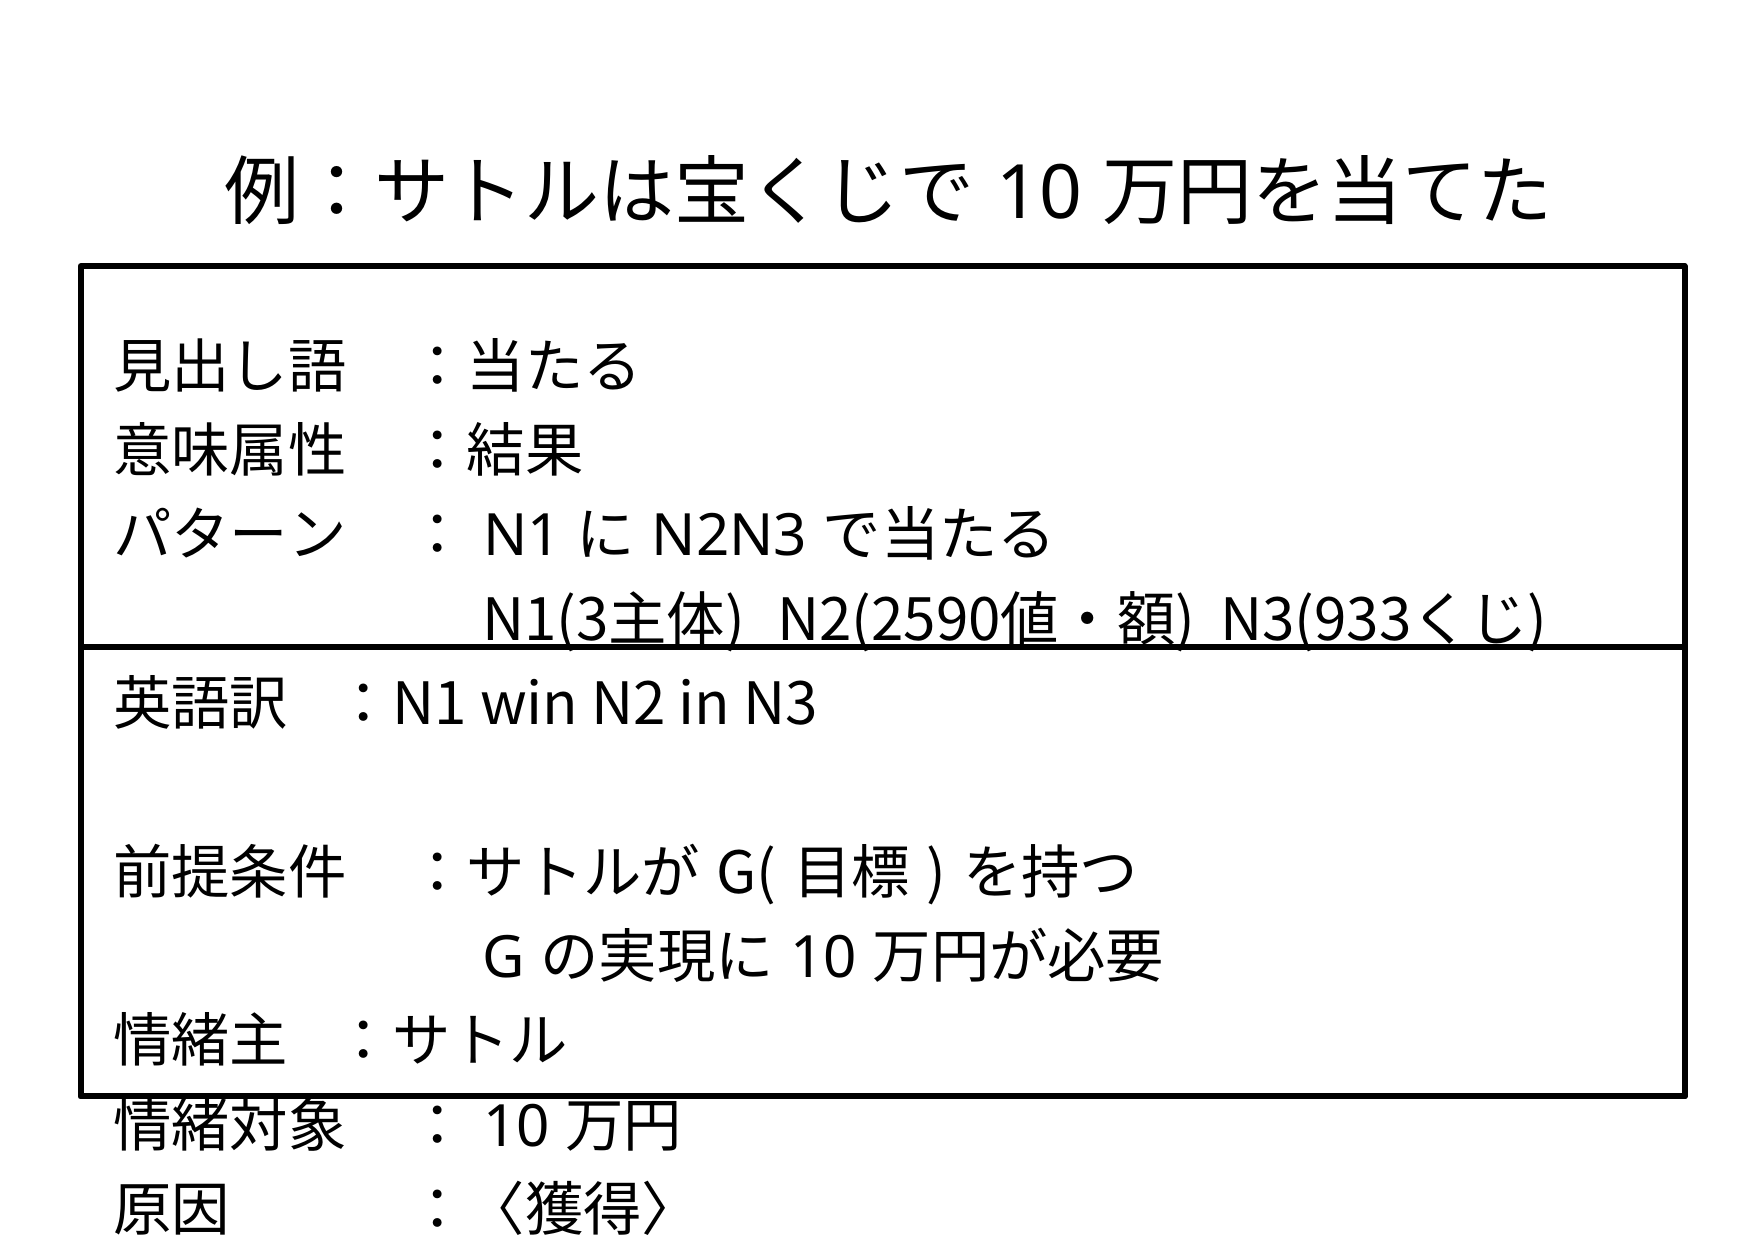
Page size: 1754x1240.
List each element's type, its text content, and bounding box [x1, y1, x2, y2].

text_box 例：サトルは宝くじで10万円を当てた [224, 131, 1536, 222]
text_box 見出し語 ：当たる 意味属性 ：結果 パターン ：N1にN2N3で当たる N1(3主体) N2(2590値・額) N3(933くじ) 英語訳 ：N1 win N2 in N3 前提条件 ：サトルがG(目標)を持つ Gの実現に10万円が必要 情緒主 ：サトル 情緒対象 ：10万円 原因 ：〈獲得〉 情緒名 ：《喜び》 [113, 319, 1682, 644]
text_box 見出し語 ：当たる 意味属性 ：結果 パターン ：N1にN2N3で当たる N1(3主体) N2(2590値・額) N3(933くじ) 英語訳 ：N1 win N2 in N3 前提条件 ：サトルがG(目標)を持つ Gの実現に10万円が必要 情緒主 ：サトル 情緒対象 ：10万円 原因 ：〈獲得〉 情緒名 ：《喜び》 [113, 319, 1754, 1160]
text_box 見出し語 ：当たる 意味属性 ：結果 パターン ：N1にN2N3で当たる N1(3主体) N2(2590値・額) N3(933くじ) 英語訳 ：N1 win N2 in N3 前提条件 ：サトルがG(目標)を持つ Gの実現に10万円が必要 情緒主 ：サトル 情緒対象 ：10万円 原因 ：〈獲得〉 情緒名 ：《喜び》 [113, 650, 1682, 1093]
